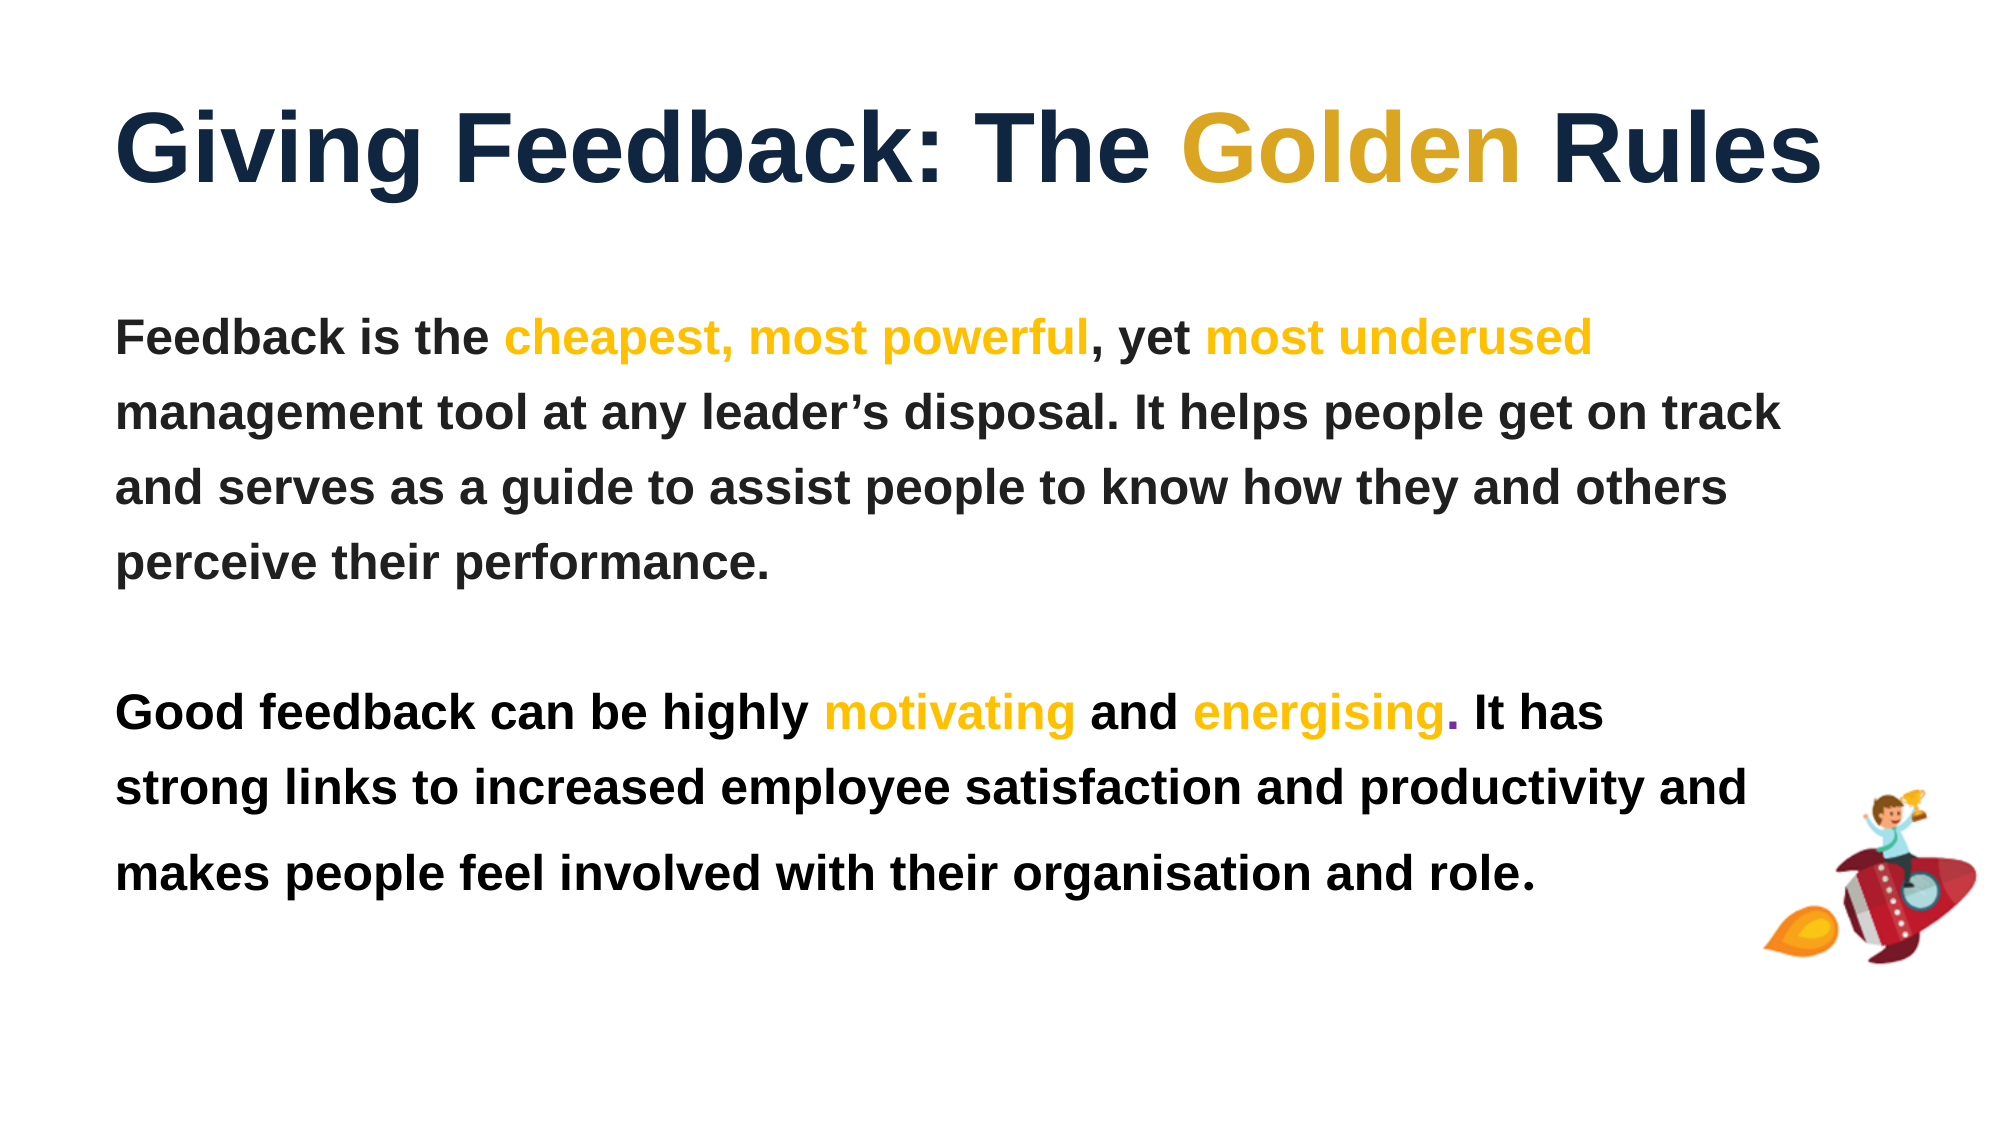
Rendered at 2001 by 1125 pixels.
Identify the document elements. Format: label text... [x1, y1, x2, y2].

title Giving Feedback: The Golden Rules Feedback is the cheapest, most powerful, yet most underused management tool at any leader’s disposal. It helps people get on track and serves as a guide to assist people to know how they and others perceive their performance. Good feedback can be highly motivating and energising. It has strong links to increased employee satisfaction and productivity and makes people feel involved with their organisation and role. [99, 45, 1900, 233]
picture [1761, 774, 1979, 993]
